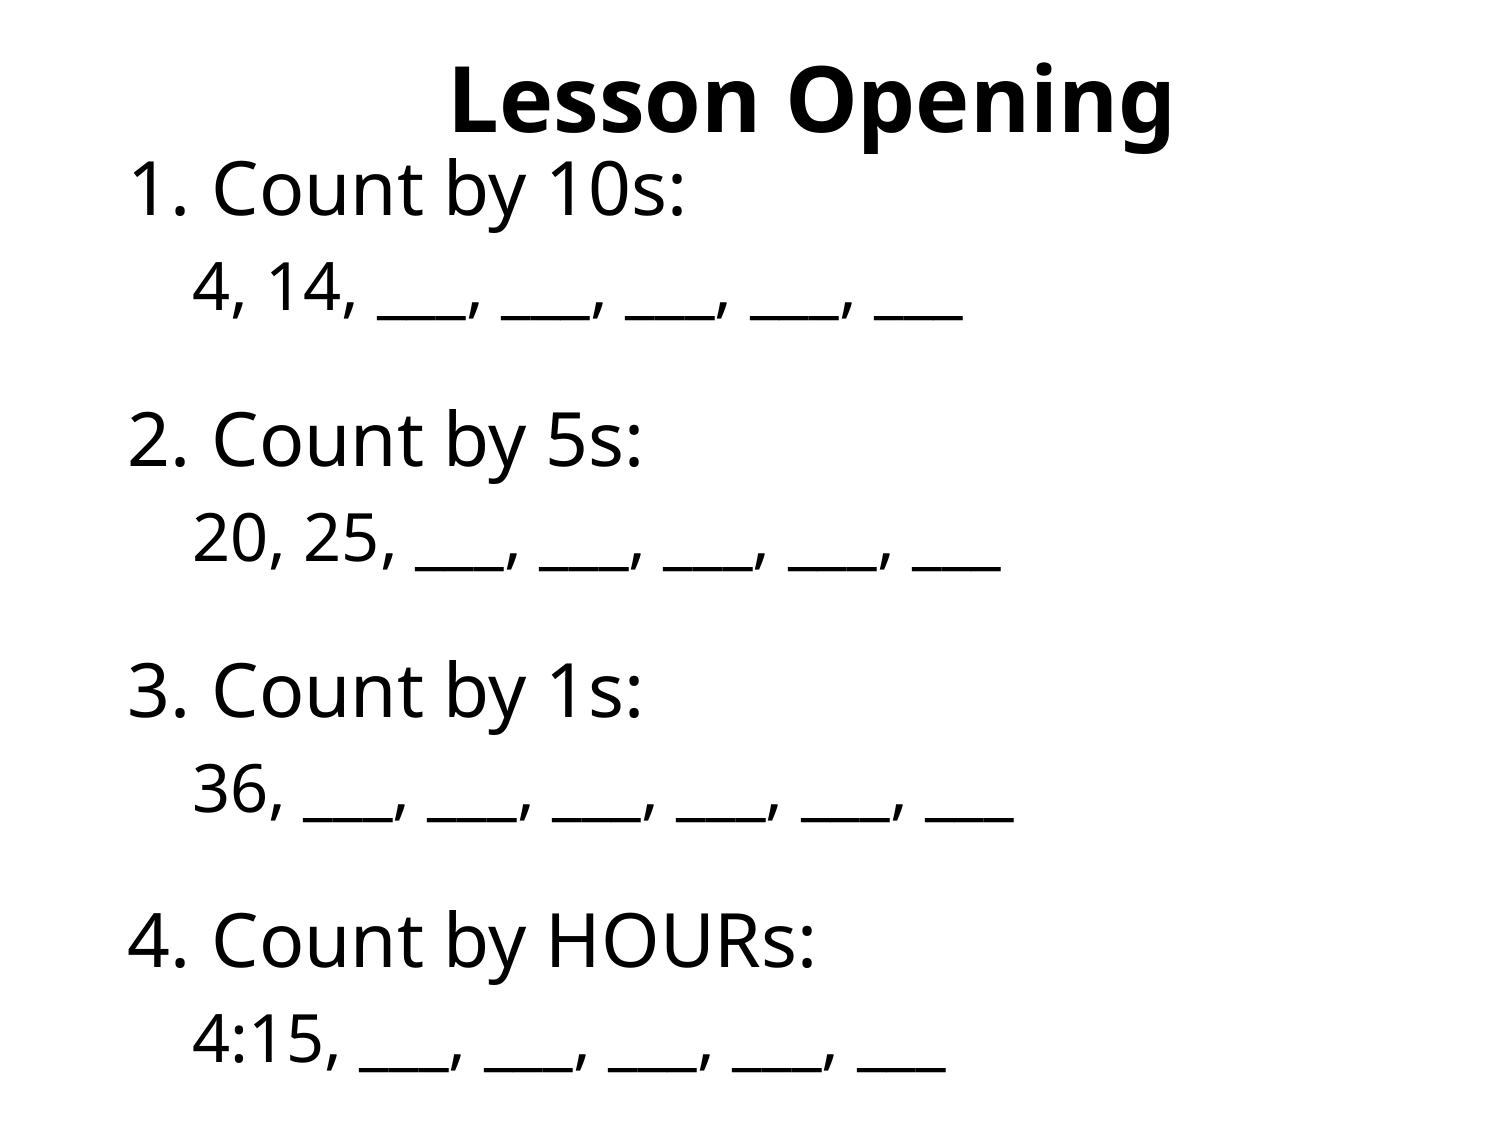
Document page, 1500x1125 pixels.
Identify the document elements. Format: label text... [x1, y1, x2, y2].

title Lesson Opening [137, 1, 1488, 190]
list Count by 10s: 4, 14, ___, ___, ___, ___, ___ Count by 5s: 20, 25, ___, ___, ___, ___, ___ Count by 1s: 36, ___, ___, ___, ___, ___, ___ Count by HOURs: 4:15, ___, ___, ___, ___, ___ [112, 132, 1388, 1121]
